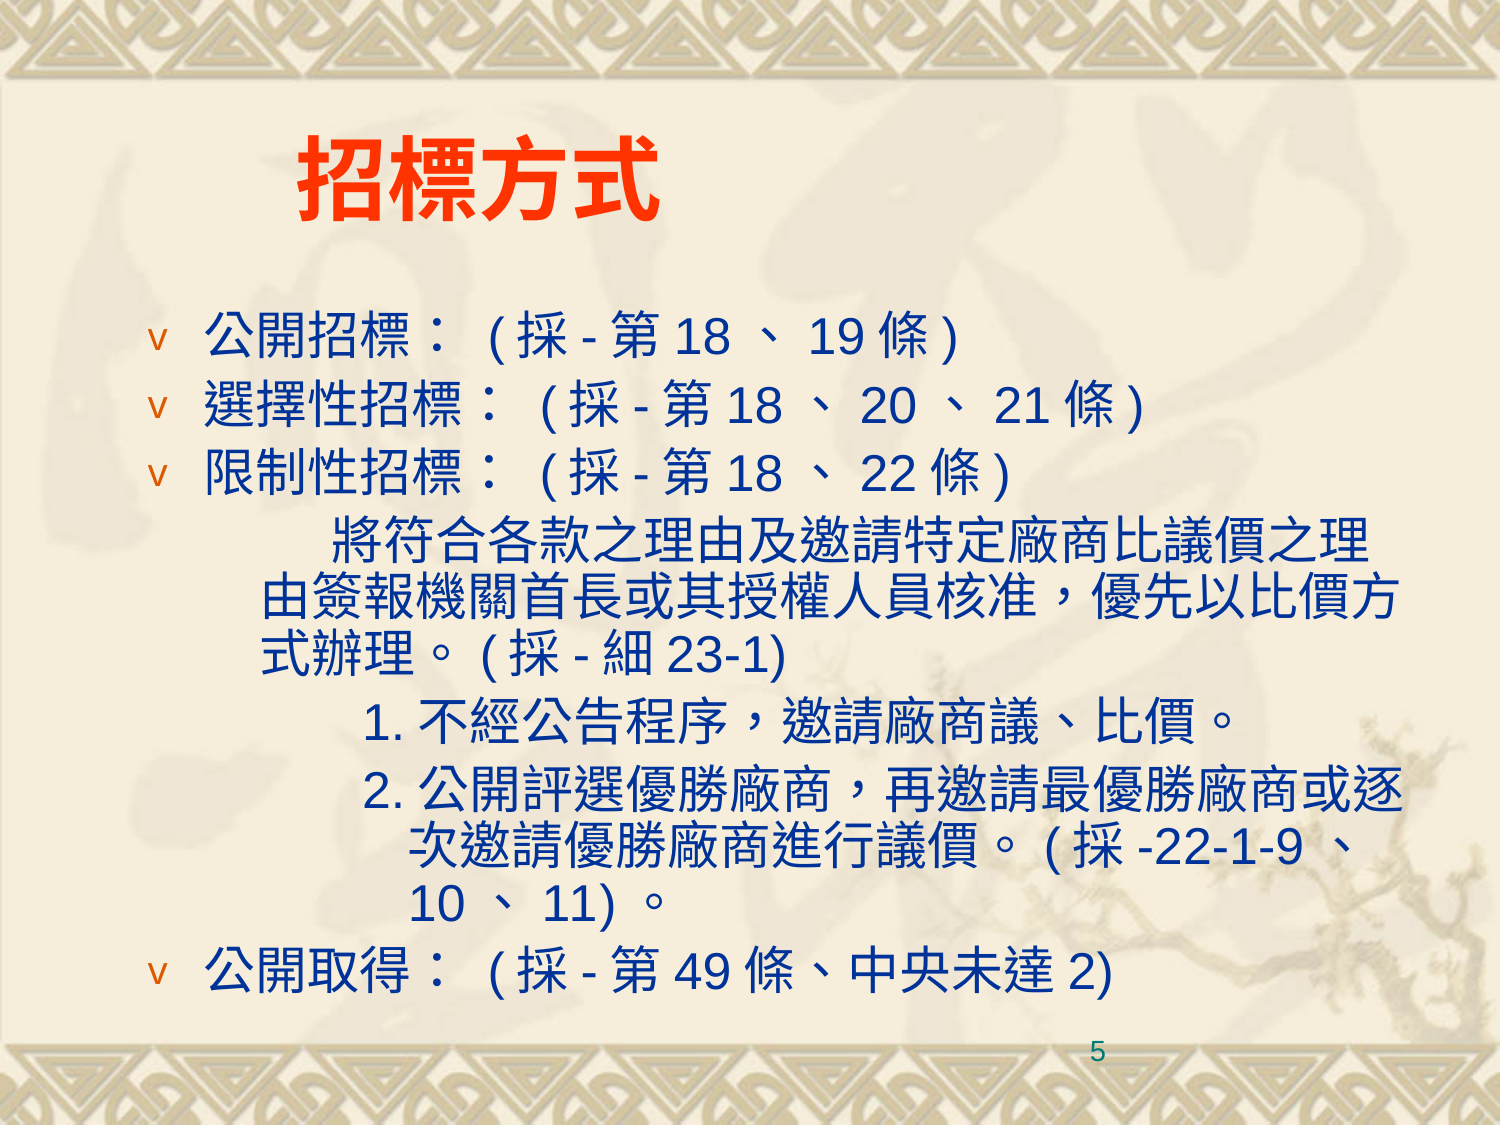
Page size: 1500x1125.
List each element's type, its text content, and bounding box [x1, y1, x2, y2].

text_box [1074, 1024, 1451, 1103]
title 招標方式 [148, 114, 809, 240]
list 公開招標： (採-第18、19條) 選擇性招標： (採-第18、20、21條) 限制性招標： (採-第18、22條) 將符合各款之理由及邀請特定廠商比議價之理由簽報機關首長或其授權人員核准，優先以比價方式辦理。(採-細23-1) 1.不經公告程序，邀請廠商議、比價。 2.公開評選優勝廠商，再邀請最優勝廠商或逐次邀請優勝廠商進行議價。(採-22-1-9、10、11)。 公開取得： (採-第49條、中央未達2) [76, 302, 1424, 1012]
